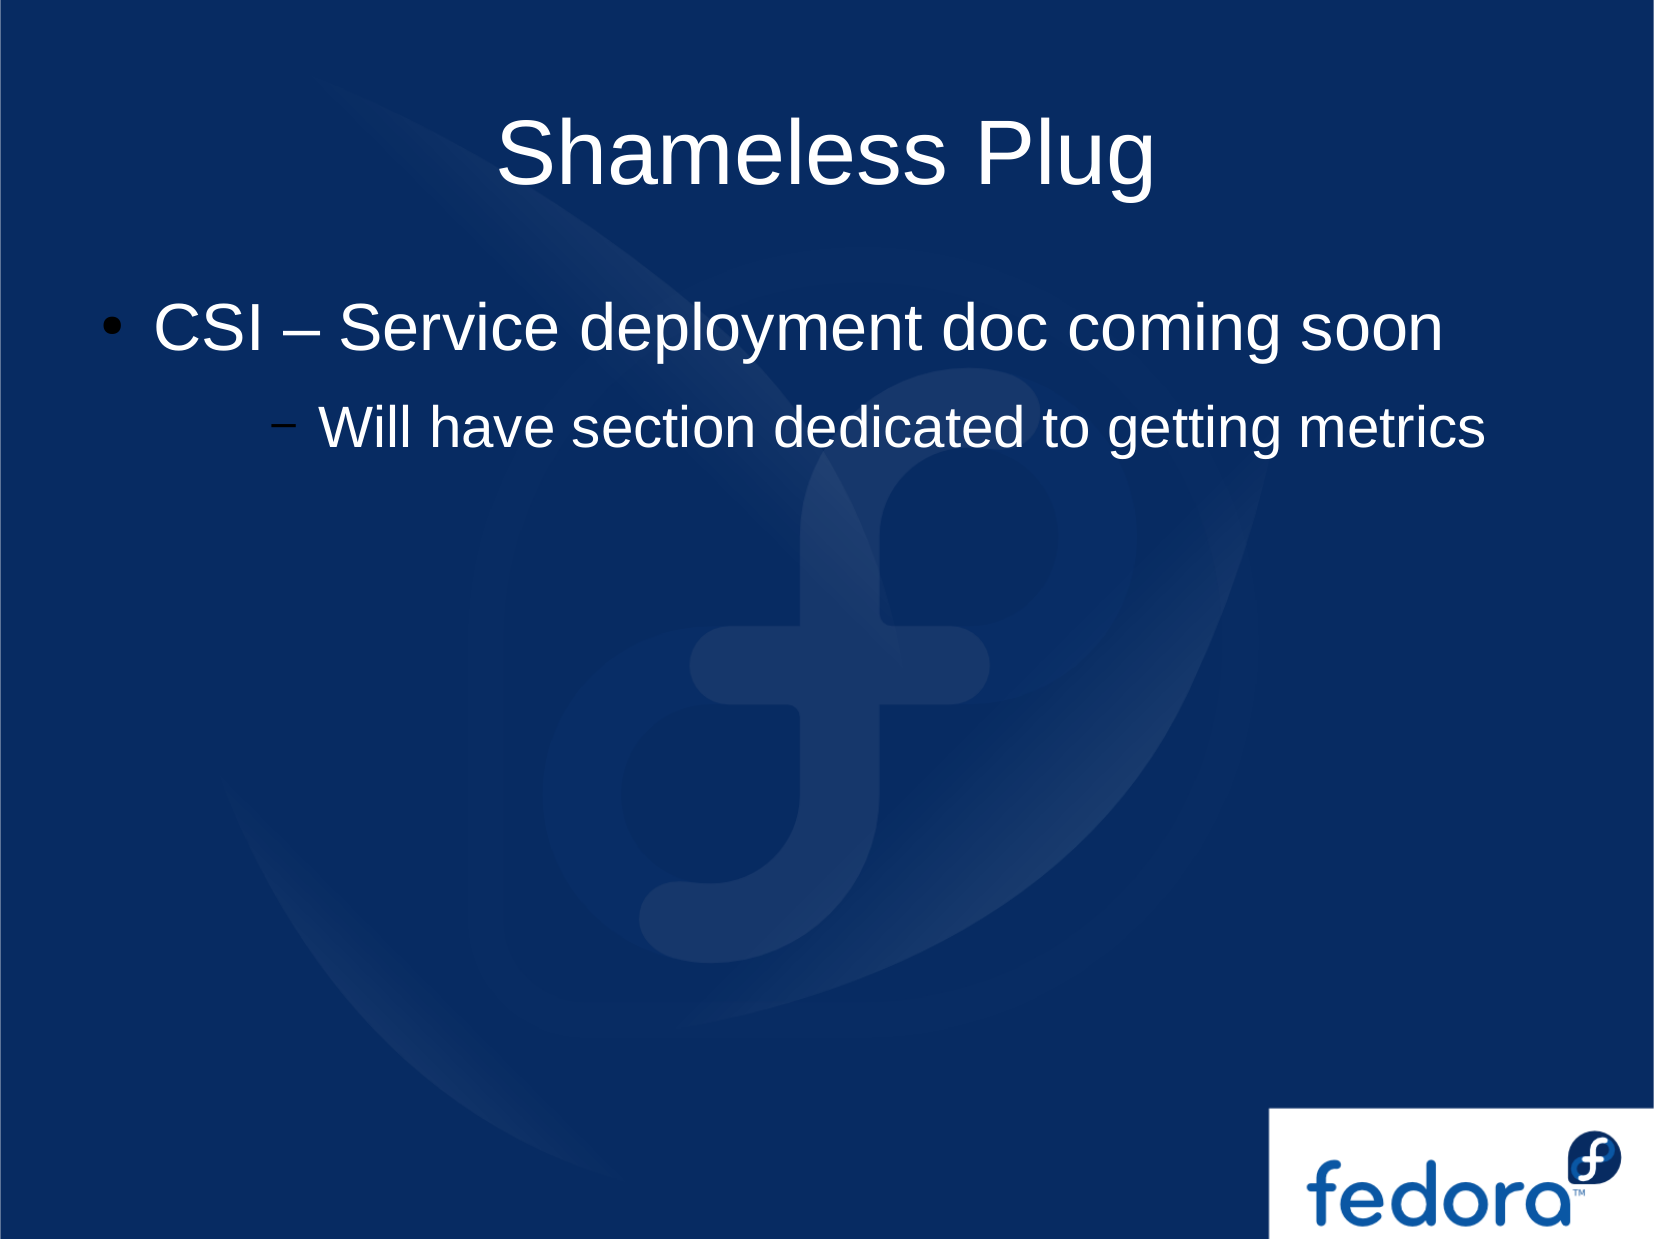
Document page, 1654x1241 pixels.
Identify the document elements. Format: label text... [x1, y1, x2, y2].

title Shameless Plug [82, 56, 1571, 250]
picture [0, 0, 1654, 1239]
list CSI – Service deployment doc coming soon Will have section dedicated to getting metrics [82, 290, 1571, 1094]
